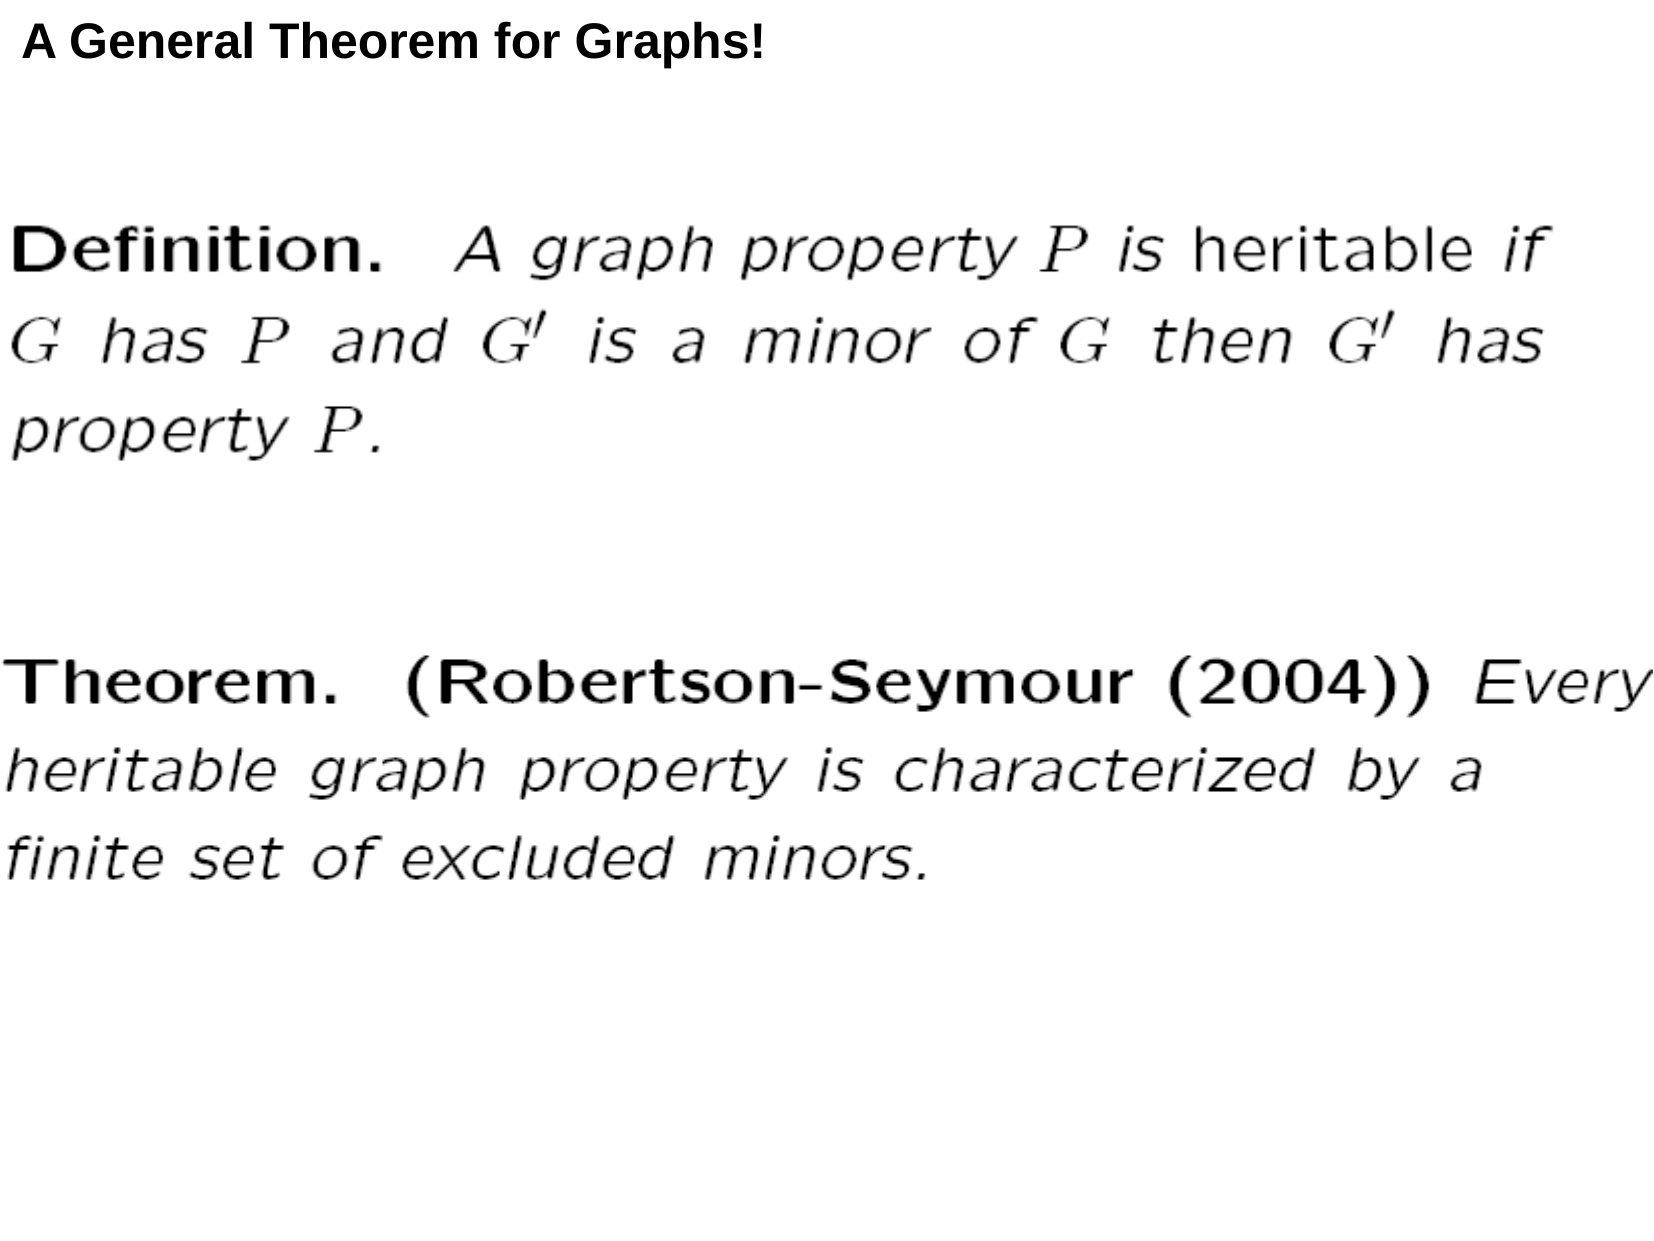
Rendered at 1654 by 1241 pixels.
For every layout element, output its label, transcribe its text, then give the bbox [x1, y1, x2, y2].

picture [0, 654, 1653, 898]
text_box A General Theorem for Graphs! [6, 6, 1654, 79]
picture [2, 216, 1570, 488]
